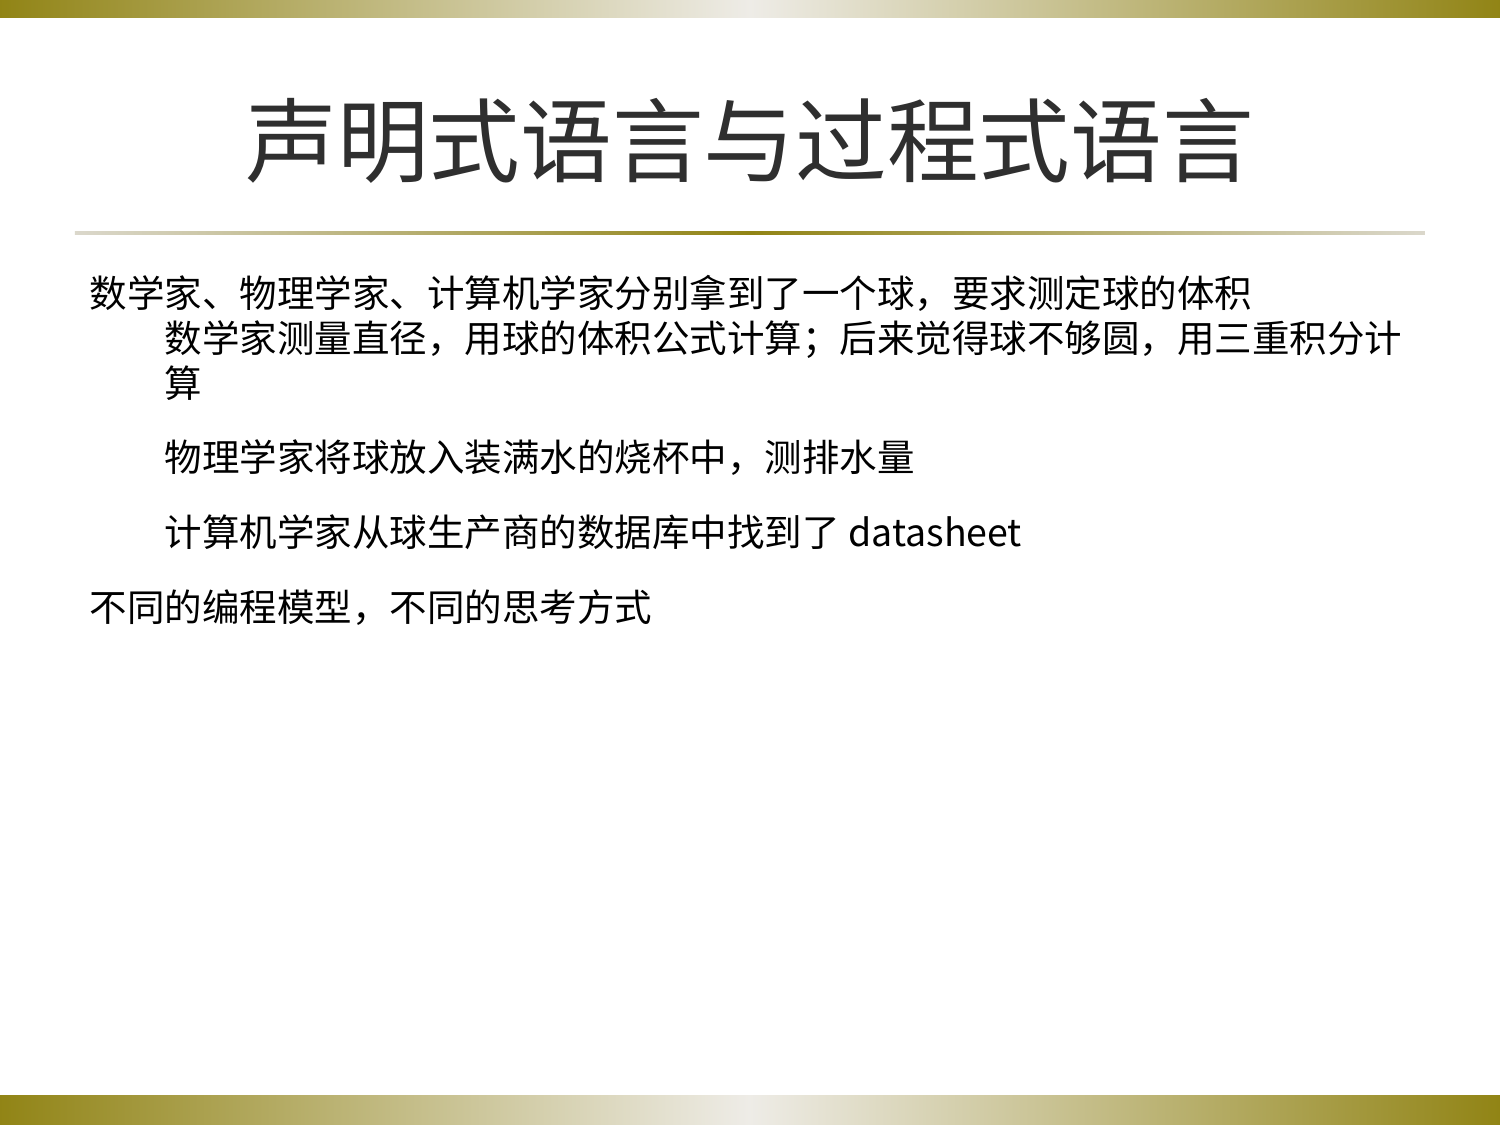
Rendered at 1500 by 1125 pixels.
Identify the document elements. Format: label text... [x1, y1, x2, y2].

title 声明式语言与过程式语言 [75, 45, 1425, 233]
list 数学家、物理学家、计算机学家分别拿到了一个球，要求测定球的体积 数学家测量直径，用球的体积公式计算；后来觉得球不够圆，用三重积分计算 物理学家将球放入装满水的烧杯中，测排水量 计算机学家从球生产商的数据库中找到了datasheet 不同的编程模型，不同的思考方式 [75, 262, 1425, 1032]
